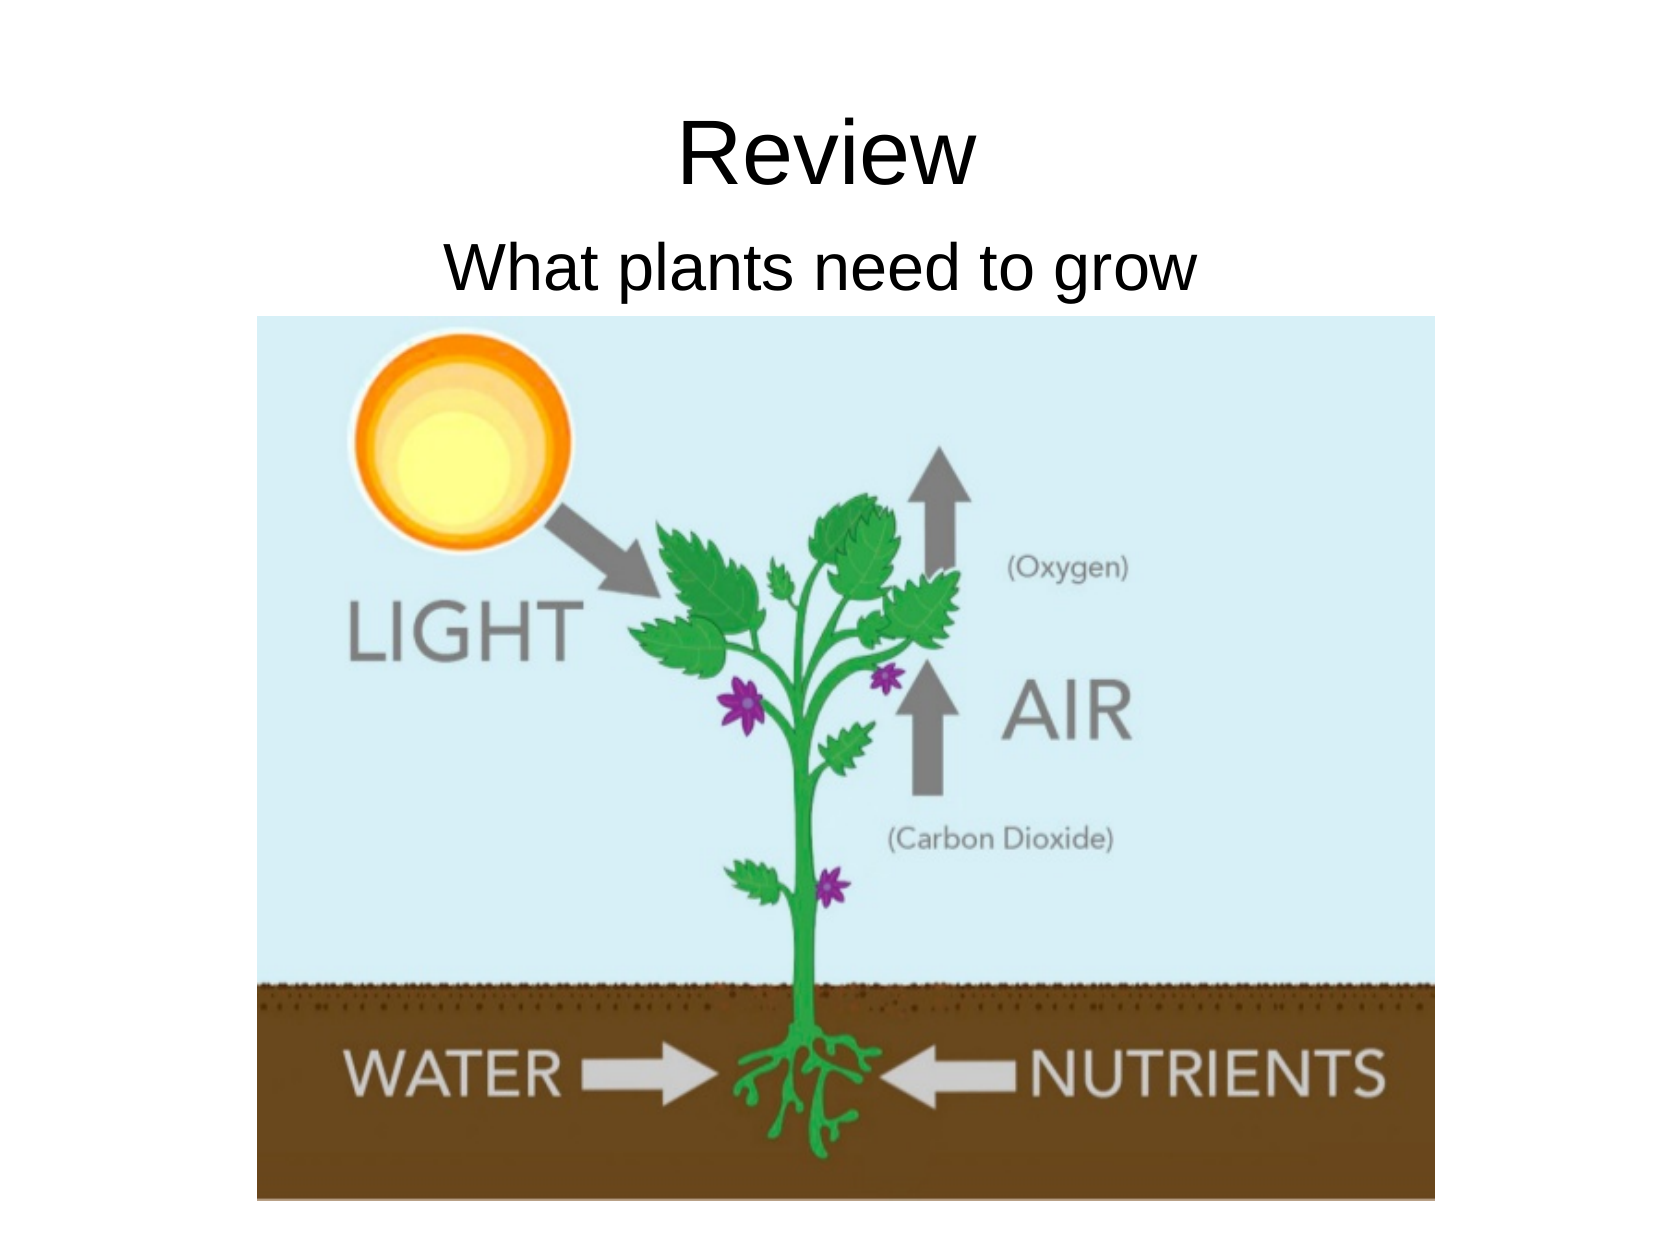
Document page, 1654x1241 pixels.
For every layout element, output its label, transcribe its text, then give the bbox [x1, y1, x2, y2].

picture [257, 316, 1435, 1201]
list What plants need to grow [82, 230, 1561, 331]
title Review [82, 49, 1571, 257]
